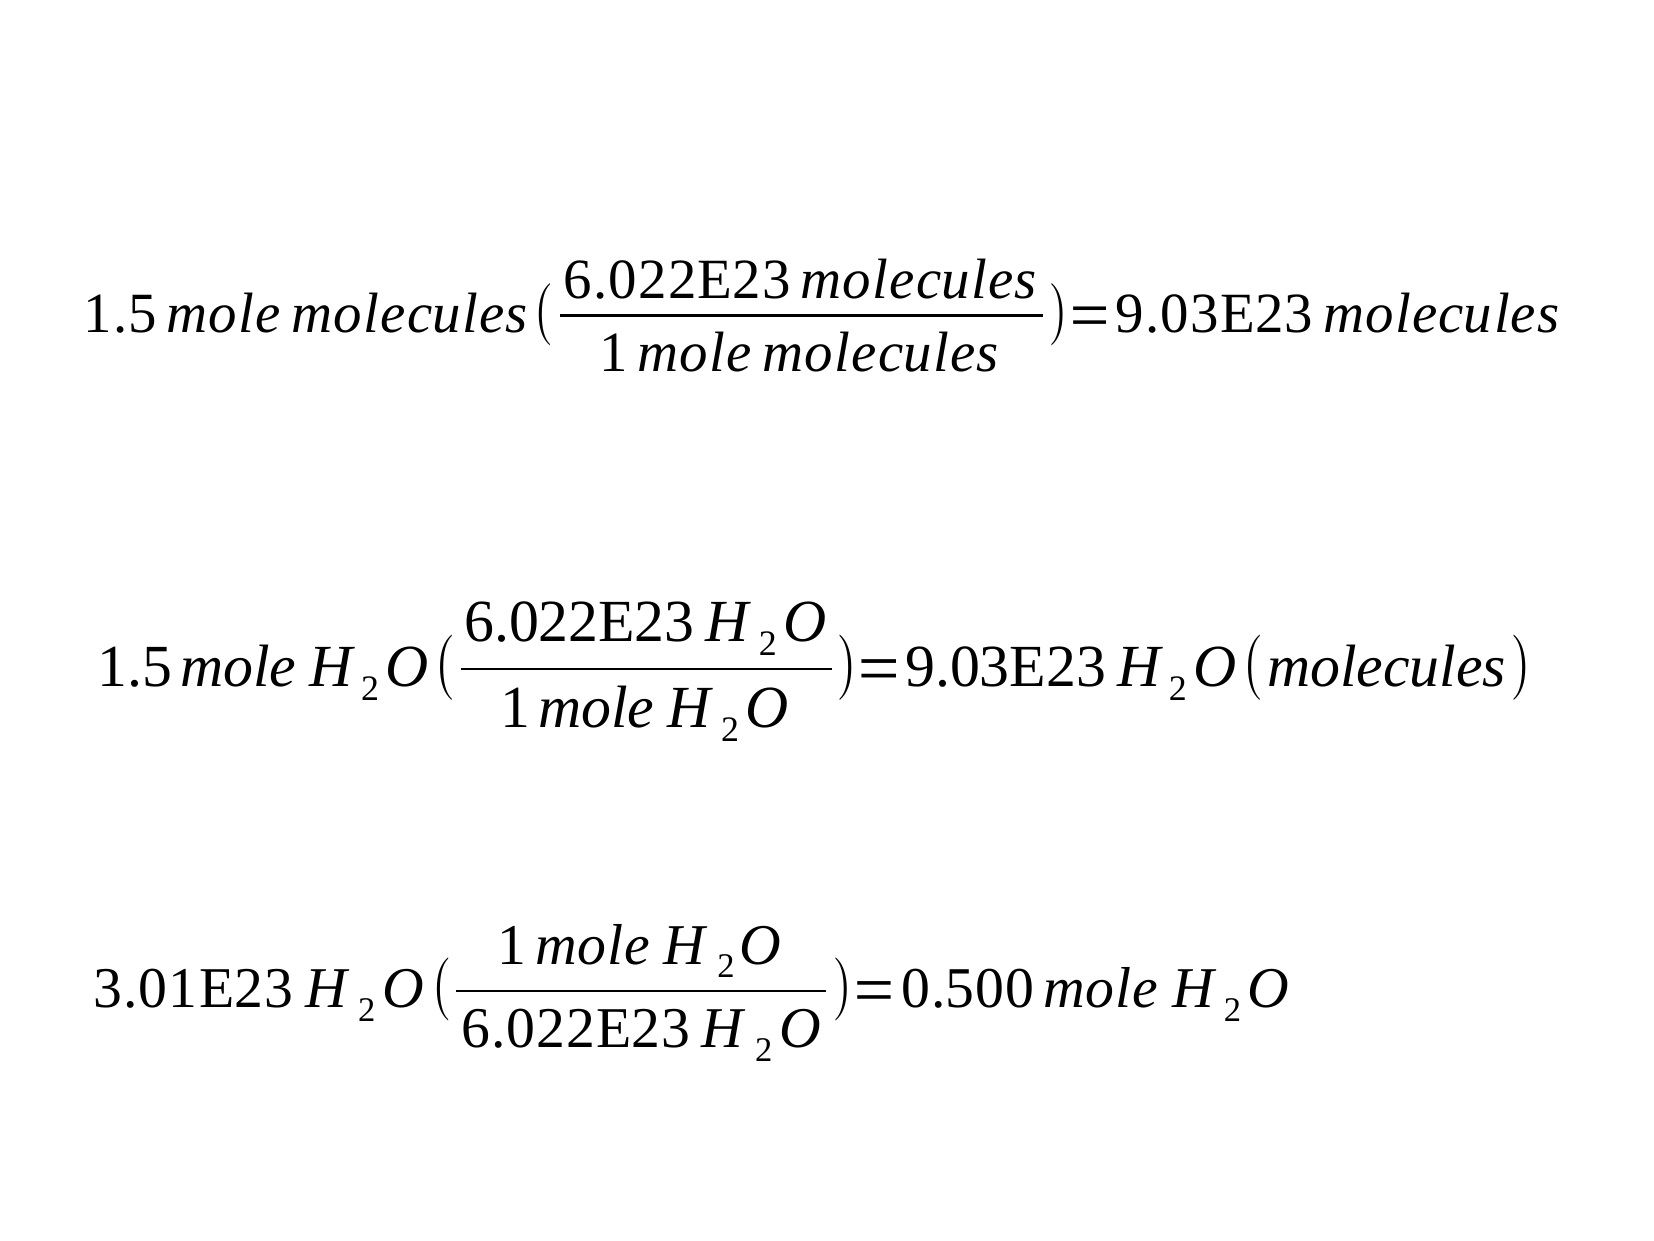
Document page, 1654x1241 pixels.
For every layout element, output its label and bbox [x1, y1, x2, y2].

chart [76, 248, 1571, 391]
chart [90, 588, 1538, 751]
chart [86, 913, 1302, 1075]
